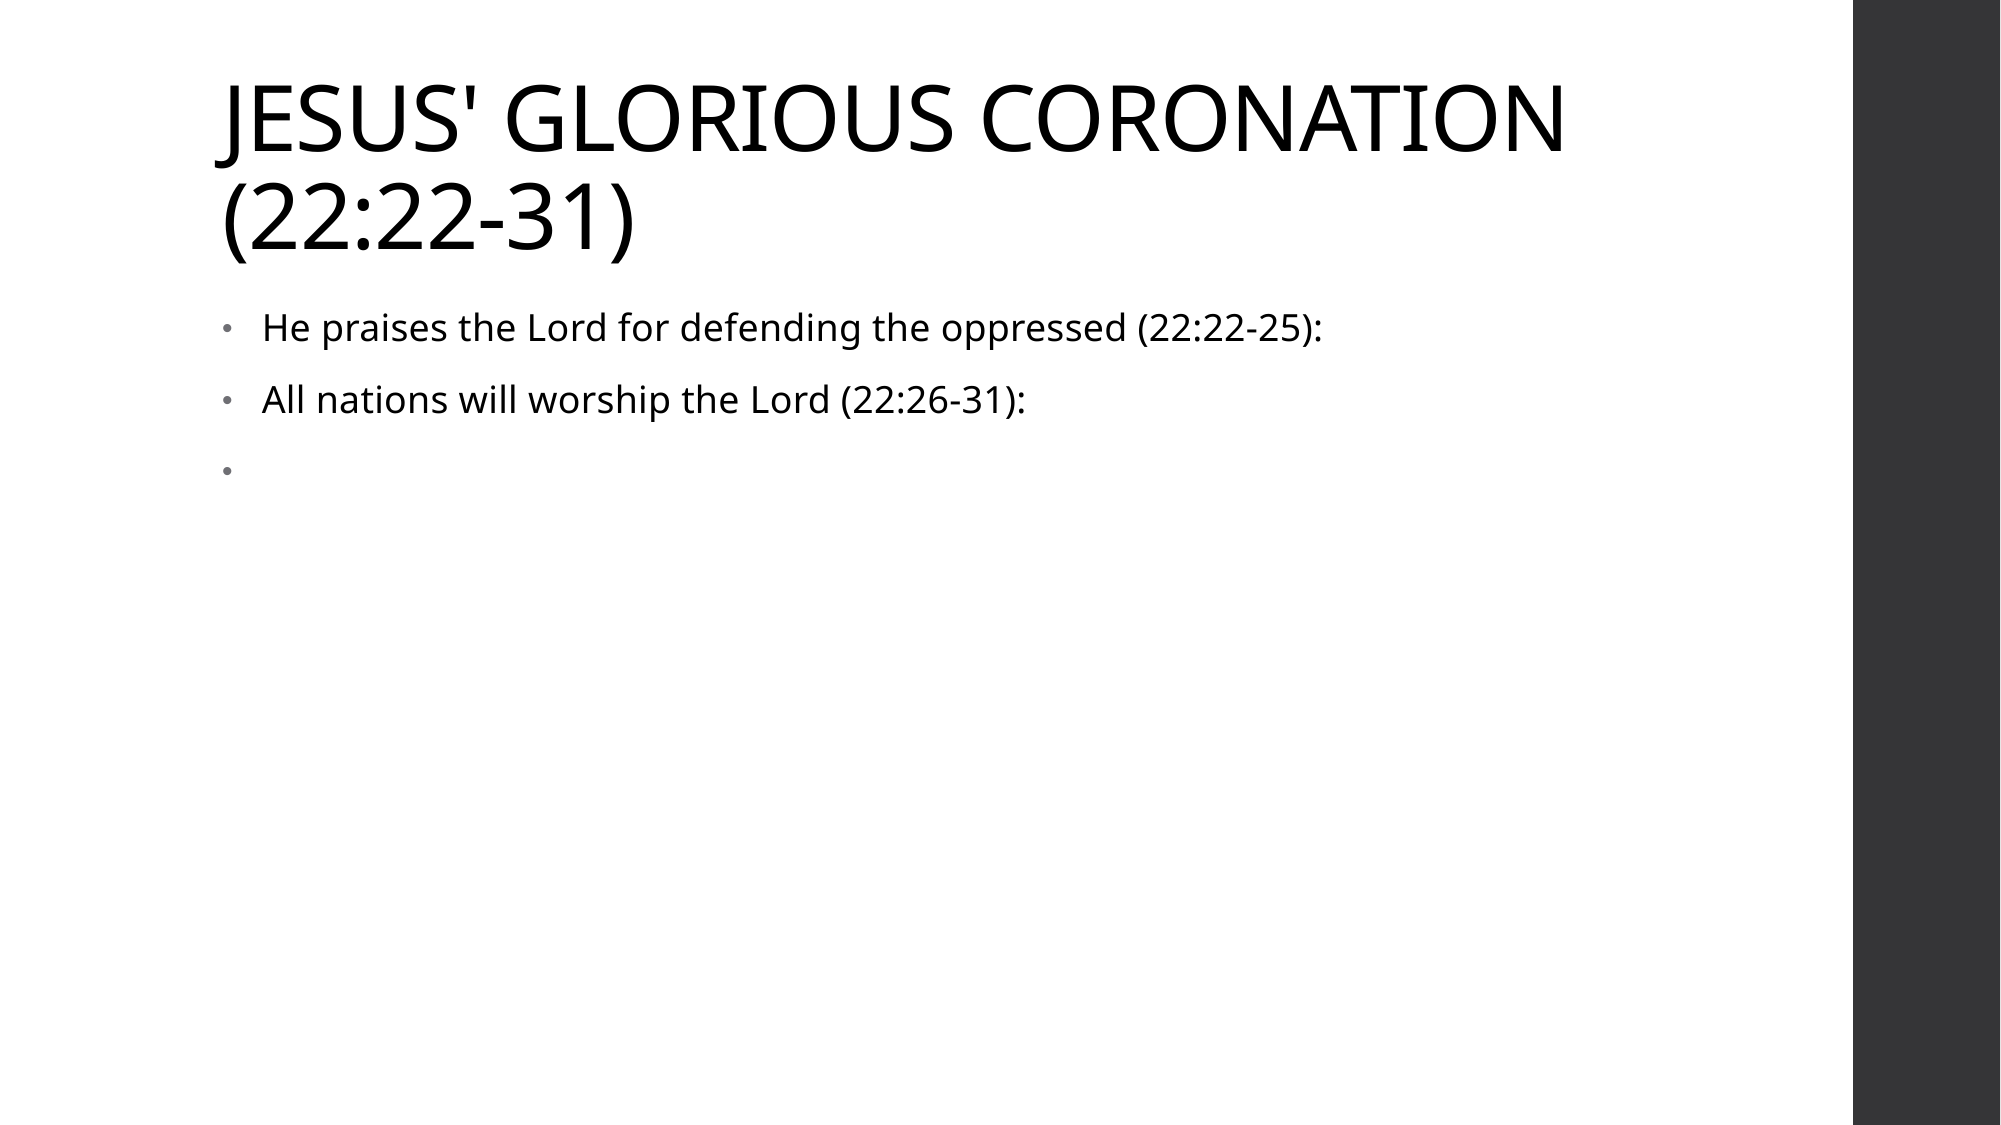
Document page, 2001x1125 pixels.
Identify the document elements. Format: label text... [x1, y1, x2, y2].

title JESUS' GLORIOUS CORONATION (22:22-31) [206, 60, 1797, 278]
list He praises the Lord for defending the oppressed (22:22-25): All nations will worship the Lord (22:26-31): [206, 299, 1617, 1014]
